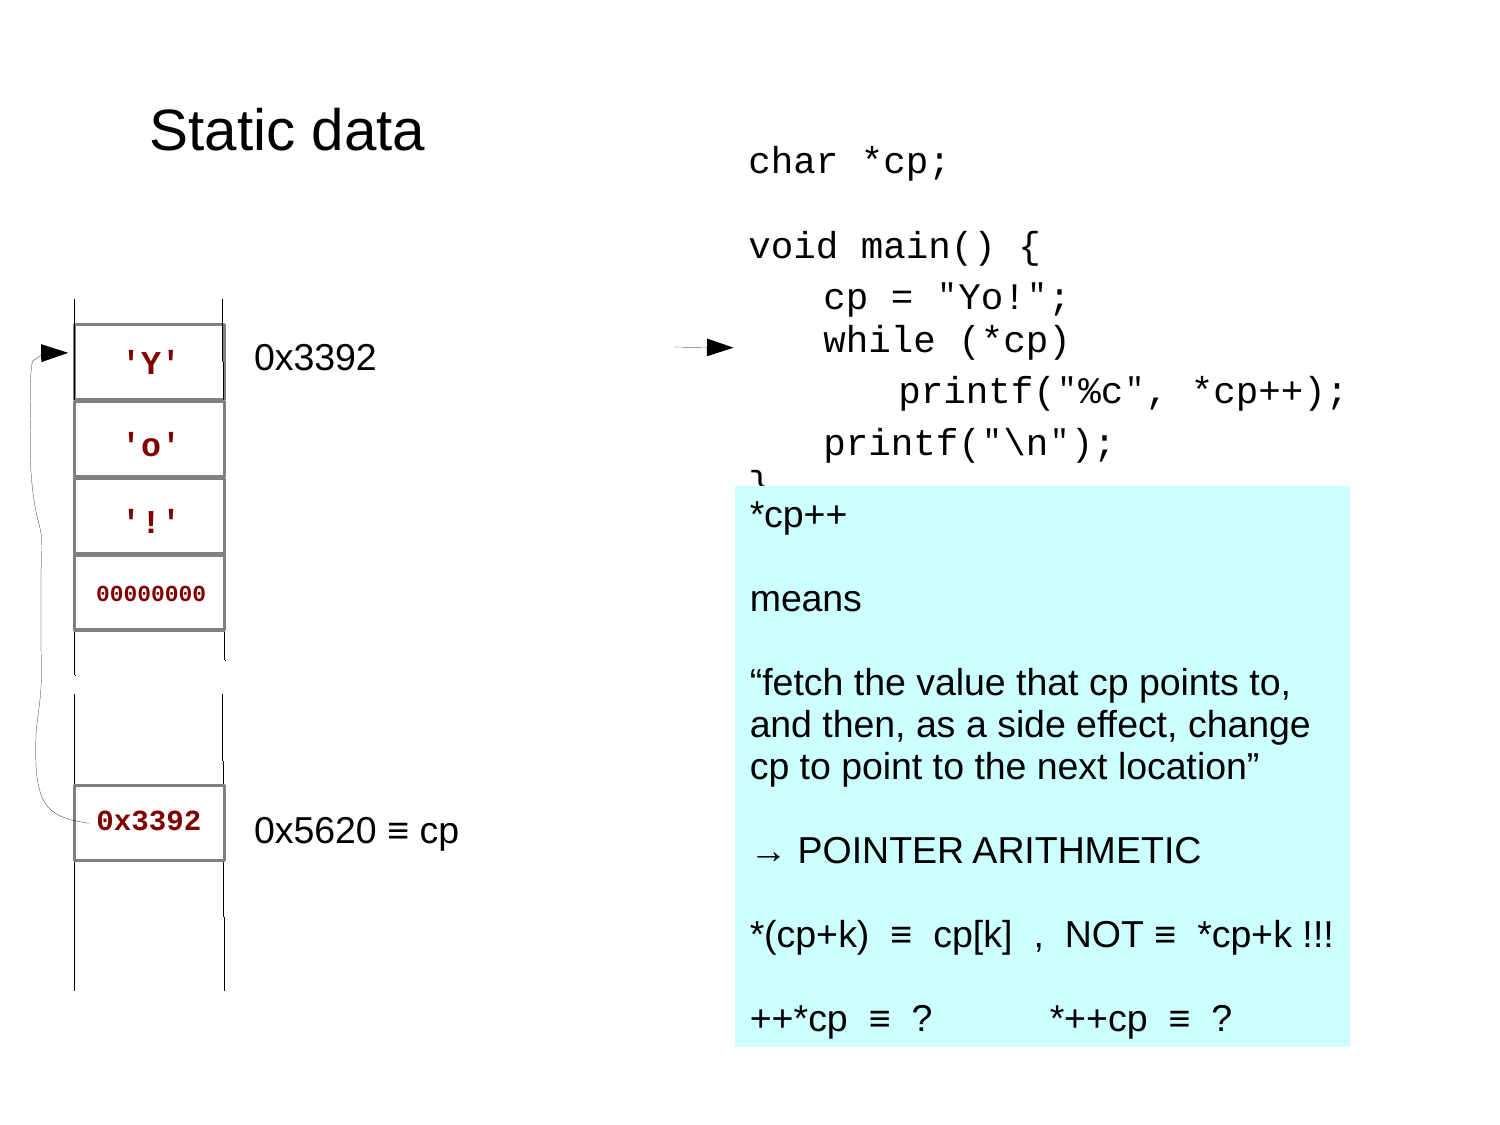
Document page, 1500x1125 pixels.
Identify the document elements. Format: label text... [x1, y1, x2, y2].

text_box Static data [135, 90, 1156, 235]
text_box *cp++ means “fetch the value that cp points to, and then, as a side effect, change cp to point to the next location” → POINTER ARITHMETIC *(cp+k) ≡ cp[k] , NOT ≡ *cp+k !!! ++*cp ≡ ? *++cp ≡ ? [735, 486, 1351, 1047]
text_box '!' [77, 498, 225, 547]
text_box 00000000 [77, 575, 225, 619]
text_box 'Y' [77, 339, 225, 388]
text_box 0x5620 ≡ cp [239, 801, 705, 862]
text_box 'o' [77, 421, 225, 470]
text_box 0x3392 [239, 329, 705, 389]
text_box 0x3392 [74, 798, 223, 851]
text_box char *cp; void main() { cp = "Yo!"; while (*cp) printf("%c", *cp++); printf("\n"); } [733, 135, 1454, 450]
